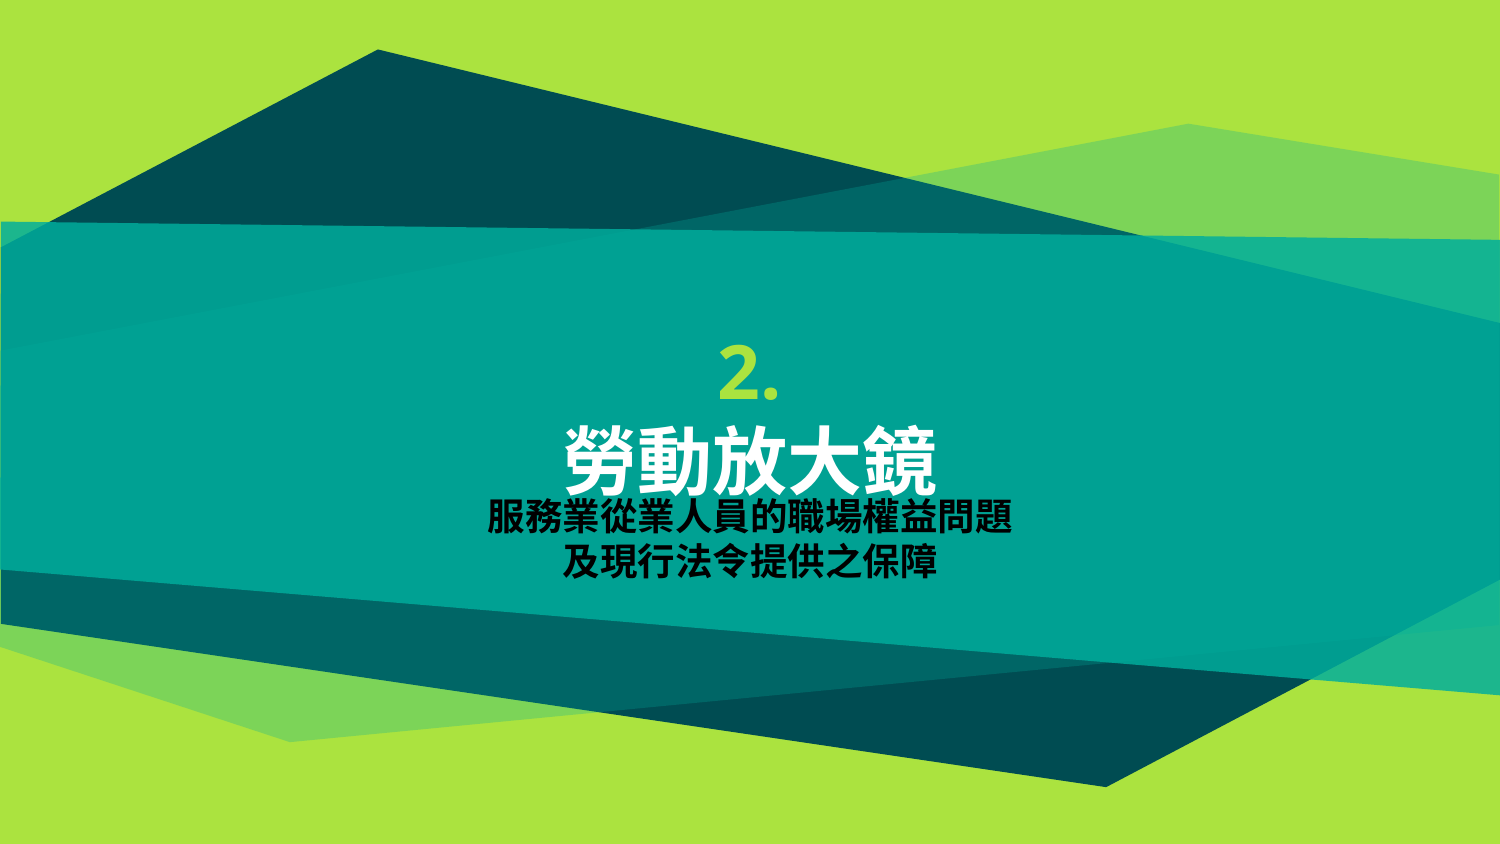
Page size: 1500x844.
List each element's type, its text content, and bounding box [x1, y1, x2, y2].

title 2. 勞動放大鏡 [297, 309, 1203, 478]
subtitle 服務業從業人員的職場權益問題 及現行法令提供之保障 [297, 478, 1203, 608]
